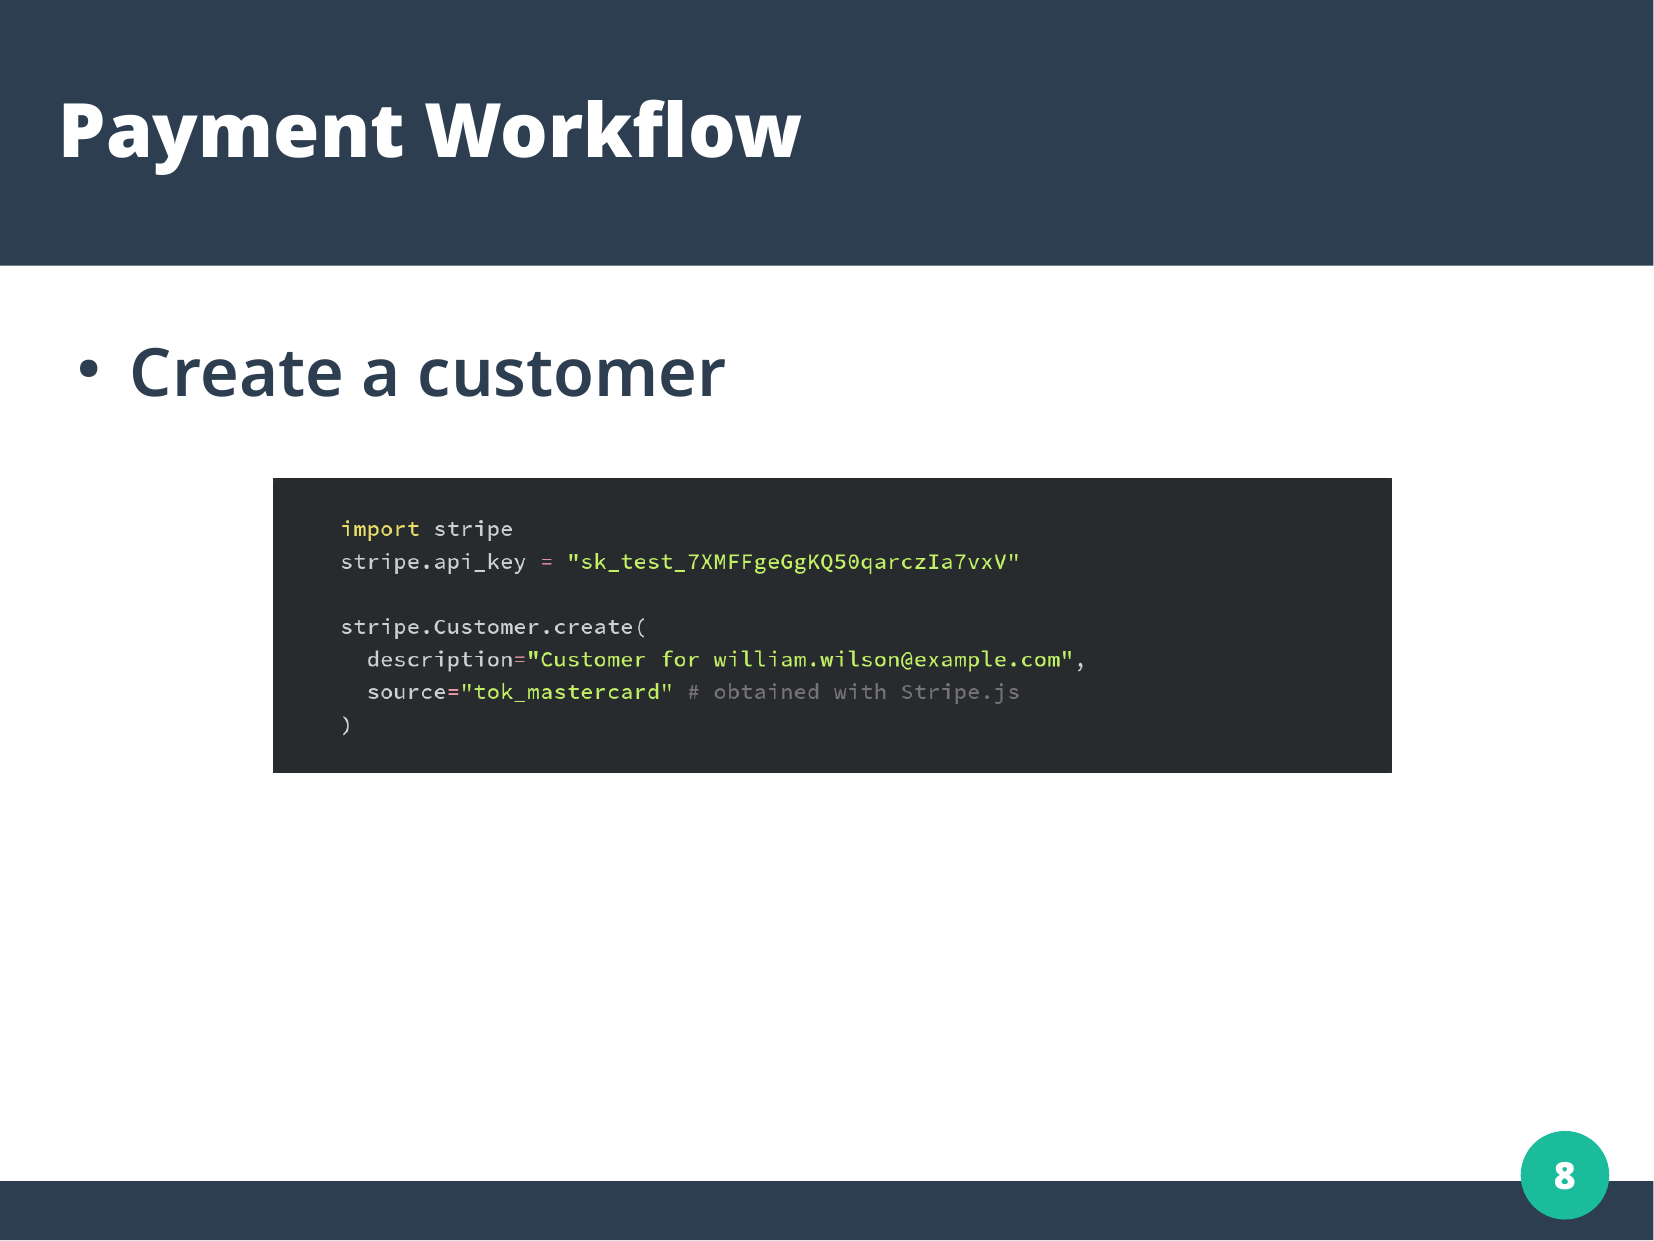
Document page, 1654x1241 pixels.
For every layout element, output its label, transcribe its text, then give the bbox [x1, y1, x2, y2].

list Create a customer [59, 324, 1595, 1152]
picture [273, 478, 1392, 773]
title Payment Workflow [59, 49, 1595, 207]
